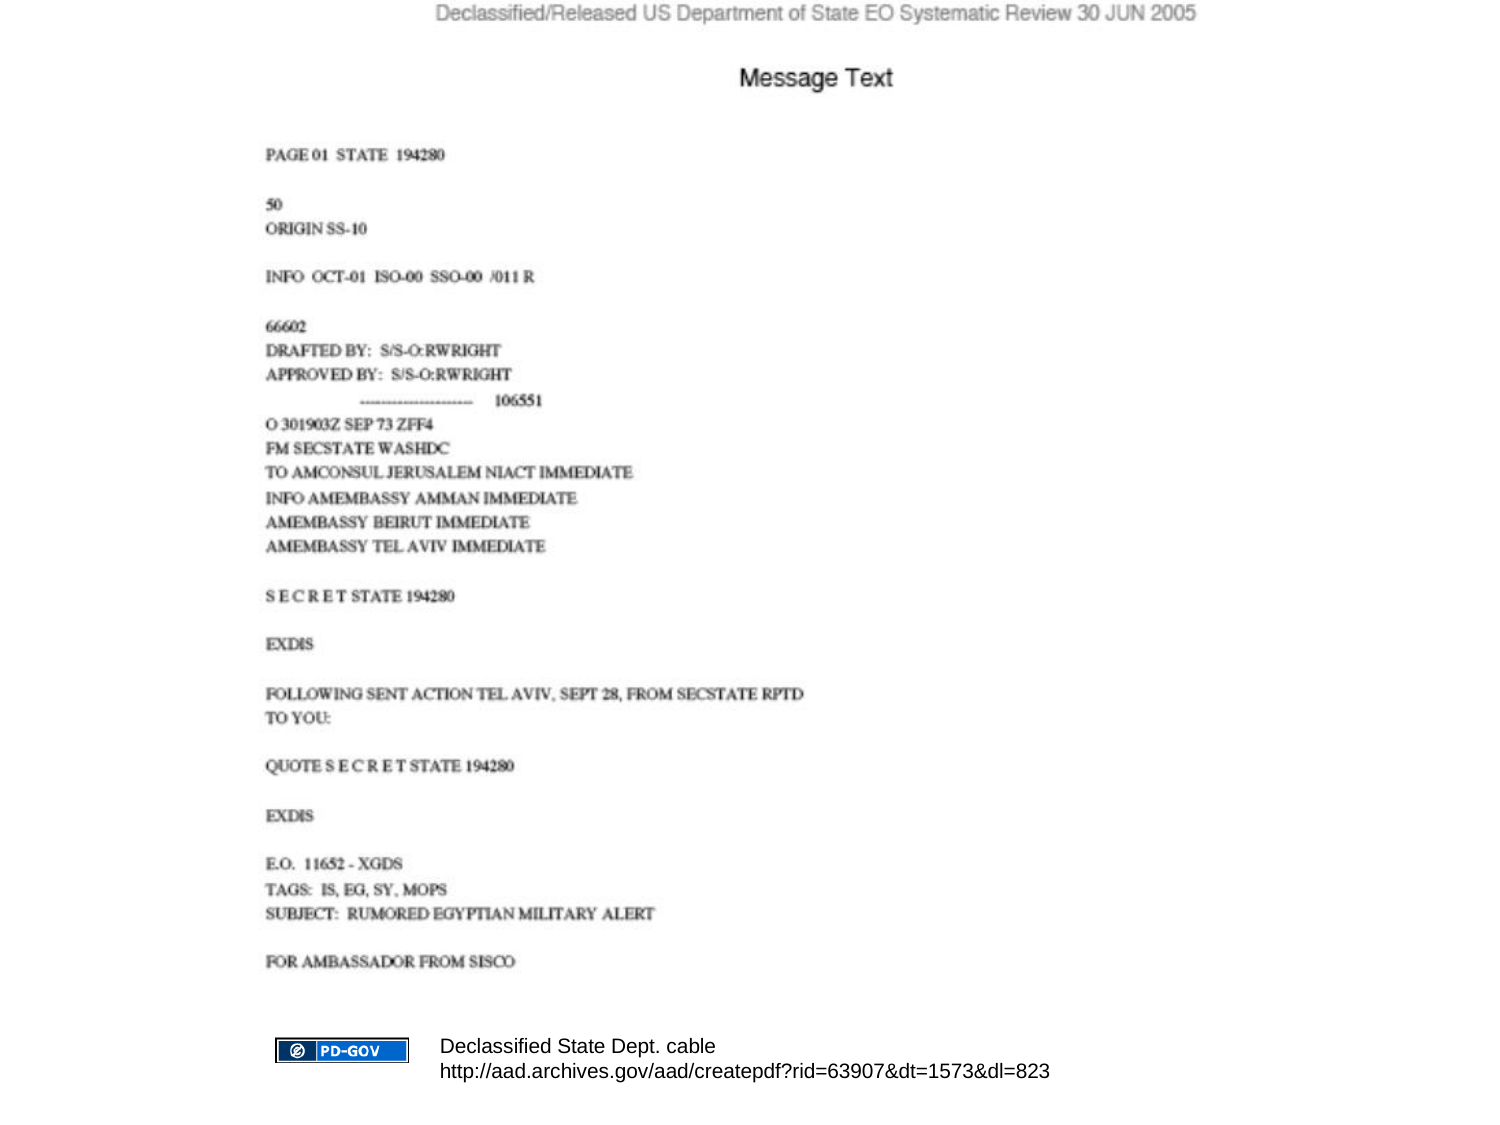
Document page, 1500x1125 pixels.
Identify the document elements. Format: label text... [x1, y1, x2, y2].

picture [275, 1037, 409, 1063]
text_box Declassified State Dept. cable http://aad.archives.gov/aad/createpdf?rid=63907&dt=1573&dl=823 [425, 1025, 938, 1088]
picture [237, 0, 1263, 976]
